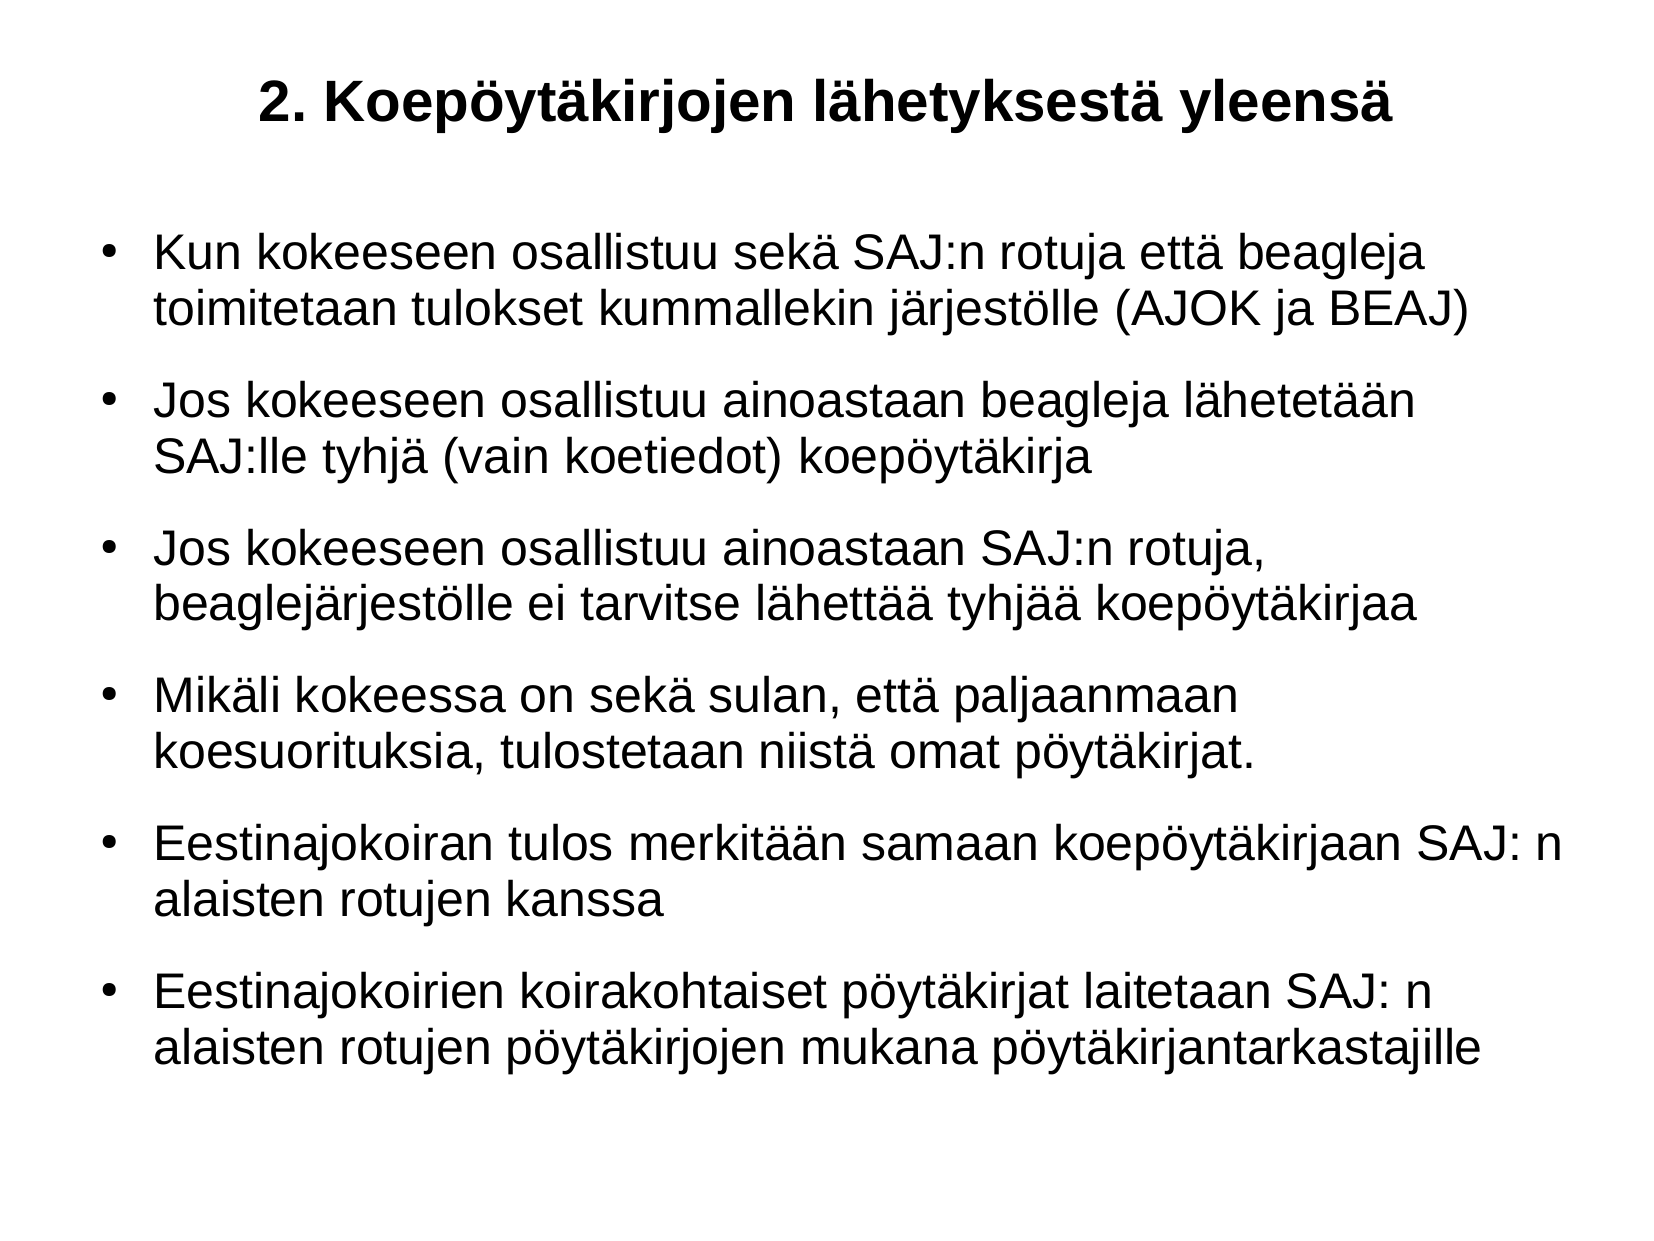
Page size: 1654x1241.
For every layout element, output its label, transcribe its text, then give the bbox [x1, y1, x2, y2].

title 2. Koepöytäkirjojen lähetyksestä yleensä [82, 49, 1571, 154]
list Kun kokeeseen osallistuu sekä SAJ:n rotuja että beagleja toimitetaan tulokset kummallekin järjestölle (AJOK ja BEAJ) Jos kokeeseen osallistuu ainoastaan beagleja lähetetään SAJ:lle tyhjä (vain koetiedot) koepöytäkirja Jos kokeeseen osallistuu ainoastaan SAJ:n rotuja, beaglejärjestölle ei tarvitse lähettää tyhjää koepöytäkirjaa Mikäli kokeessa on sekä sulan, että paljaanmaan koesuorituksia, tulostetaan niistä omat pöytäkirjat. Eestinajokoiran tulos merkitään samaan koepöytäkirjaan SAJ: n alaisten rotujen kanssa Eestinajokoirien koirakohtaiset pöytäkirjat laitetaan SAJ: n alaisten rotujen pöytäkirjojen mukana pöytäkirjantarkastajille [82, 224, 1571, 1075]
